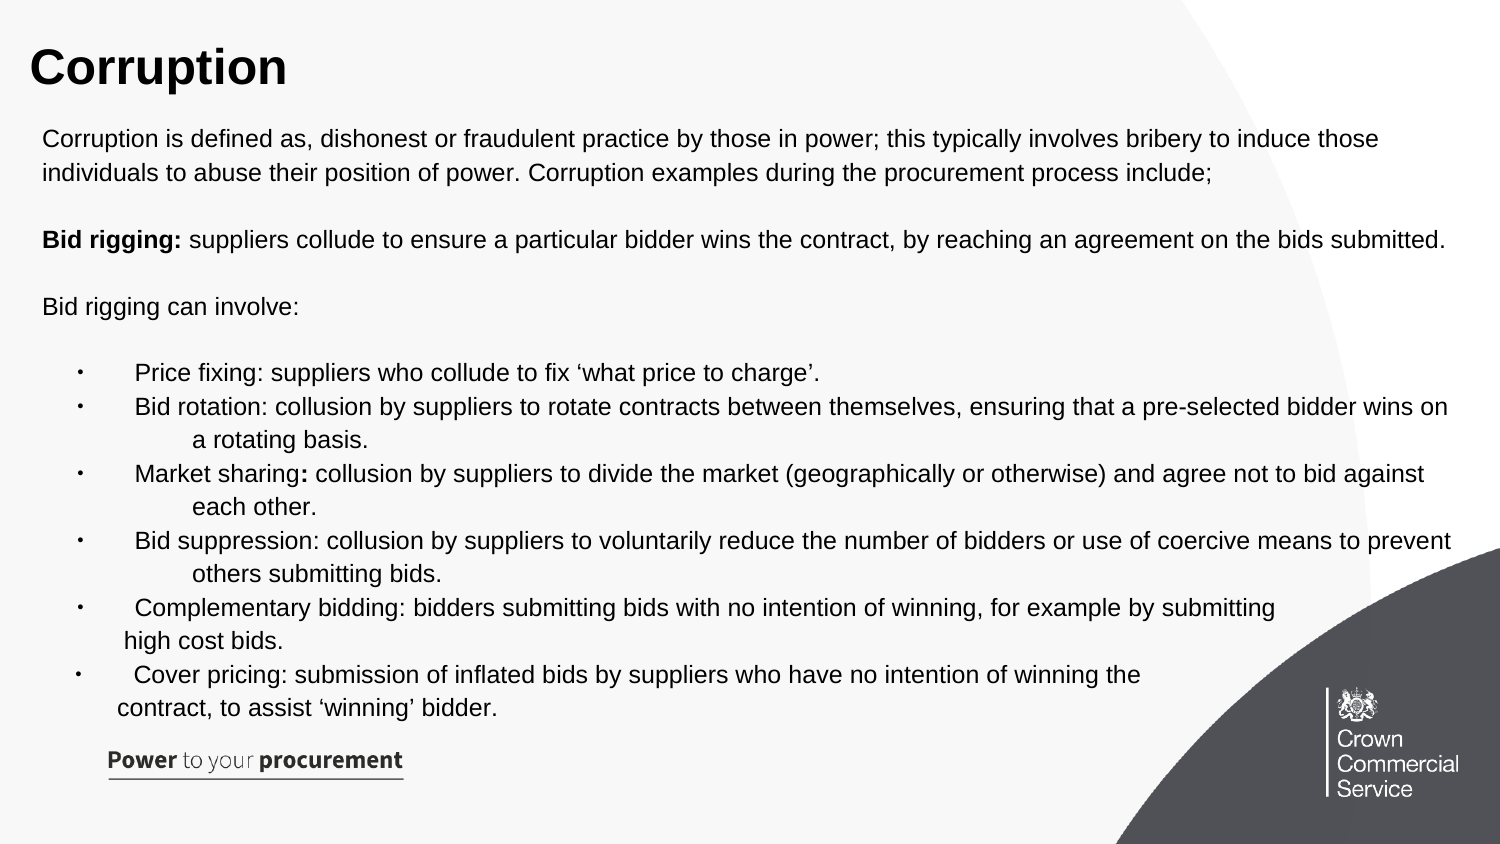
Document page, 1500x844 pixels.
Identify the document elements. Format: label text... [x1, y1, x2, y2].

text_box Corruption is defined as, dishonest or fraudulent practice by those in power; this typically involves bribery to induce those individuals to abuse their position of power. Corruption examples during the procurement process include; Bid rigging: suppliers collude to ensure a particular bidder wins the contract, by reaching an agreement on the bids submitted. Bid rigging can involve: Price fixing: suppliers who collude to fix ‘what price to charge’. Bid rotation: collusion by suppliers to rotate contracts between themselves, ensuring that a pre-selected bidder wins on a rotating basis. Market sharing: collusion by suppliers to divide the market (geographically or otherwise) and agree not to bid against each other. Bid suppression: collusion by suppliers to voluntarily reduce the number of bidders or use of coercive means to prevent others submitting bids. Complementary bidding: bidders submitting bids with no intention of winning, for example by submitting high cost bids. Cover pricing: submission of inflated bids by suppliers who have no intention of winning the contract, to assist ‘winning’ bidder. [41, 89, 1458, 714]
text_box Corruption [29, 34, 1471, 139]
